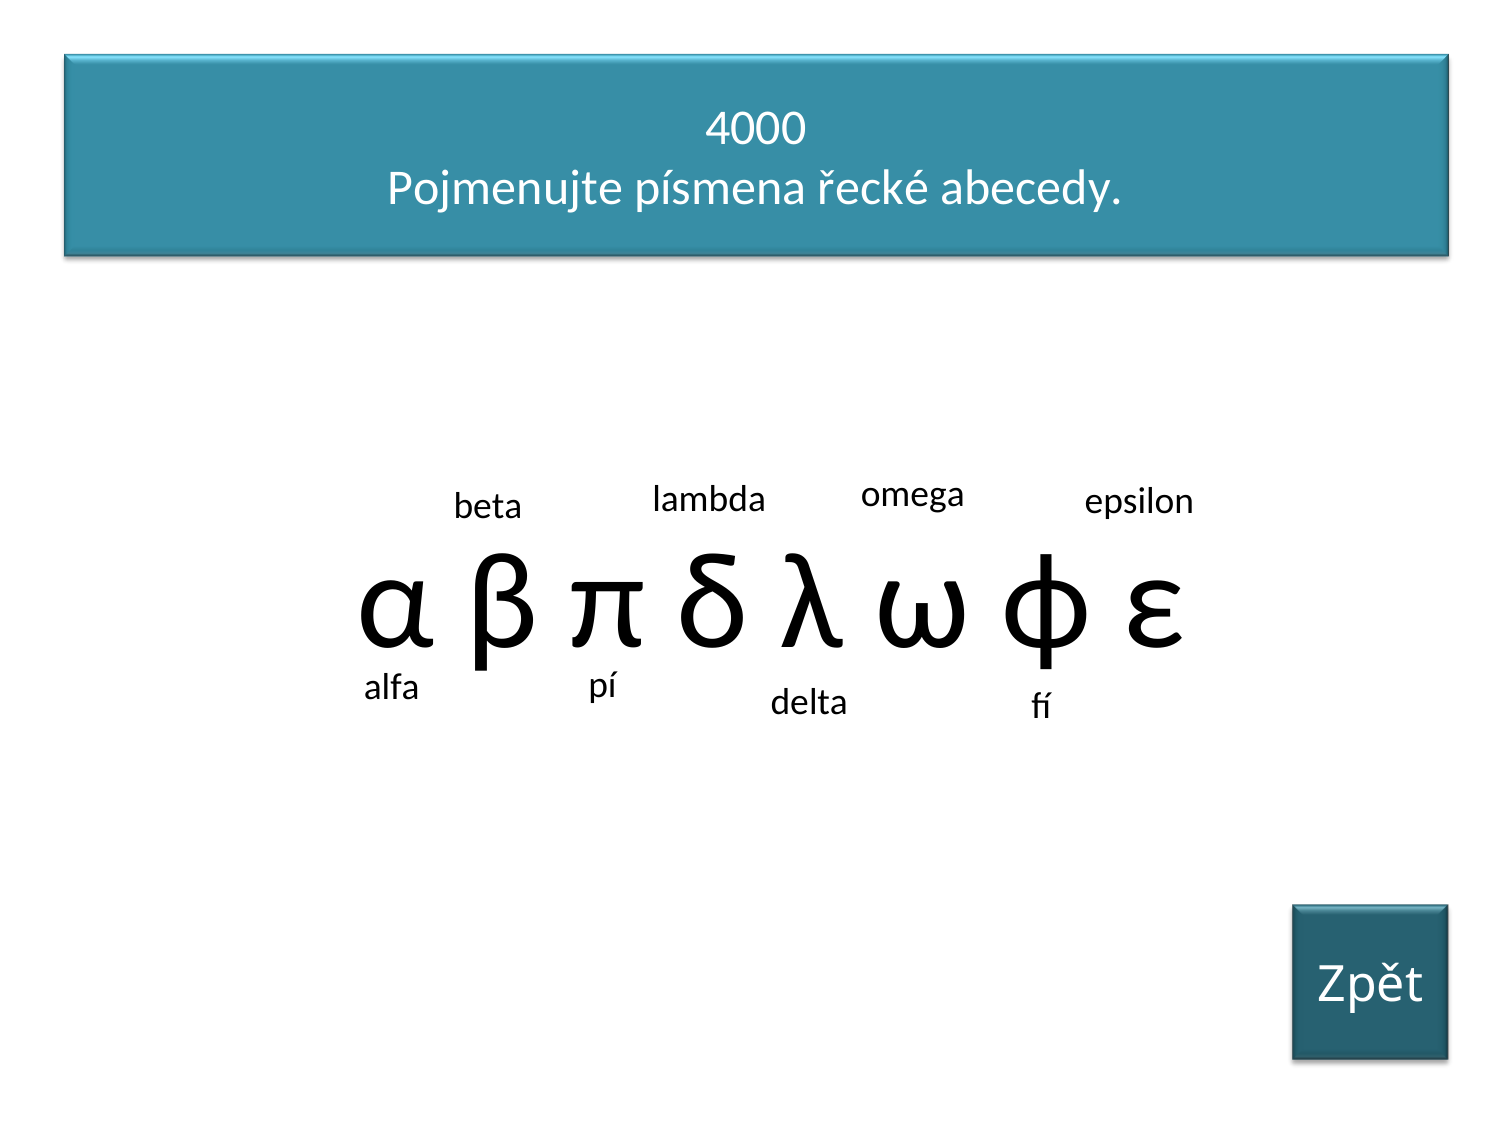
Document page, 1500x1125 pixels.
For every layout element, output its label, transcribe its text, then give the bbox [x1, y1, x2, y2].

text_box fí [1016, 673, 1066, 735]
text_box beta [438, 473, 538, 534]
text_box Zpět [1293, 904, 1447, 1059]
text_box pí [573, 652, 632, 714]
text_box delta [755, 669, 864, 731]
text_box omega [846, 461, 981, 523]
text_box 4000 Pojmenujte písmena řecké abecedy. [64, 54, 1447, 256]
text_box α β π δ λ ω ϕ ε [342, 502, 1201, 684]
text_box alfa [348, 654, 435, 716]
picture [1273, 899, 1466, 1072]
text_box epsilon [1069, 467, 1210, 529]
text_box lambda [637, 466, 782, 527]
picture [55, 49, 1457, 268]
